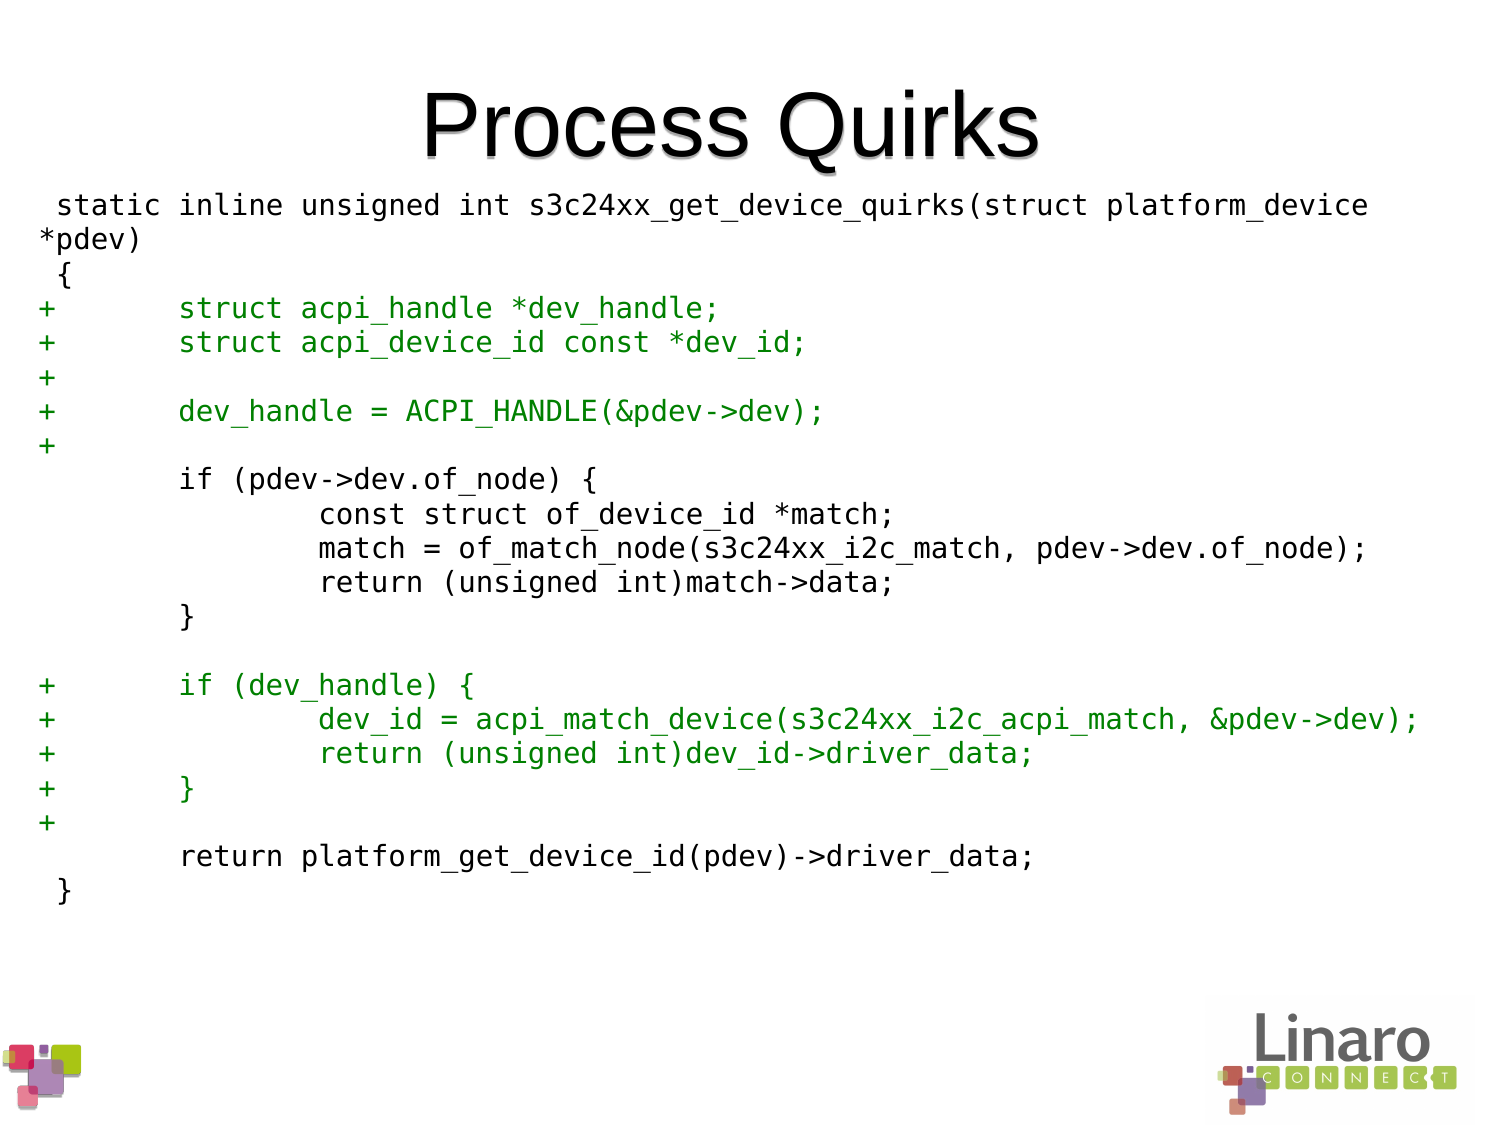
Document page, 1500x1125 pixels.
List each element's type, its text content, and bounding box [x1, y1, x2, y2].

title Process Quirks [56, 27, 1407, 181]
picture [1205, 995, 1475, 1125]
picture [0, 1041, 84, 1125]
text_box static inline unsigned int s3c24xx_get_device_quirks(struct platform_device *pdev) { + struct acpi_handle *dev_handle; + struct acpi_device_id const *dev_id; + + dev_handle = ACPI_HANDLE(&pdev->dev); + if (pdev->dev.of_node) { const struct of_device_id *match; match = of_match_node(s3c24xx_i2c_match, pdev->dev.of_node); return (unsigned int)match->data; } + if (dev_handle) { + dev_id = acpi_match_device(s3c24xx_i2c_acpi_match, &pdev->dev); + return (unsigned int)dev_id->driver_data; + } + return platform_get_device_id(pdev)->driver_data; } [23, 181, 1453, 916]
